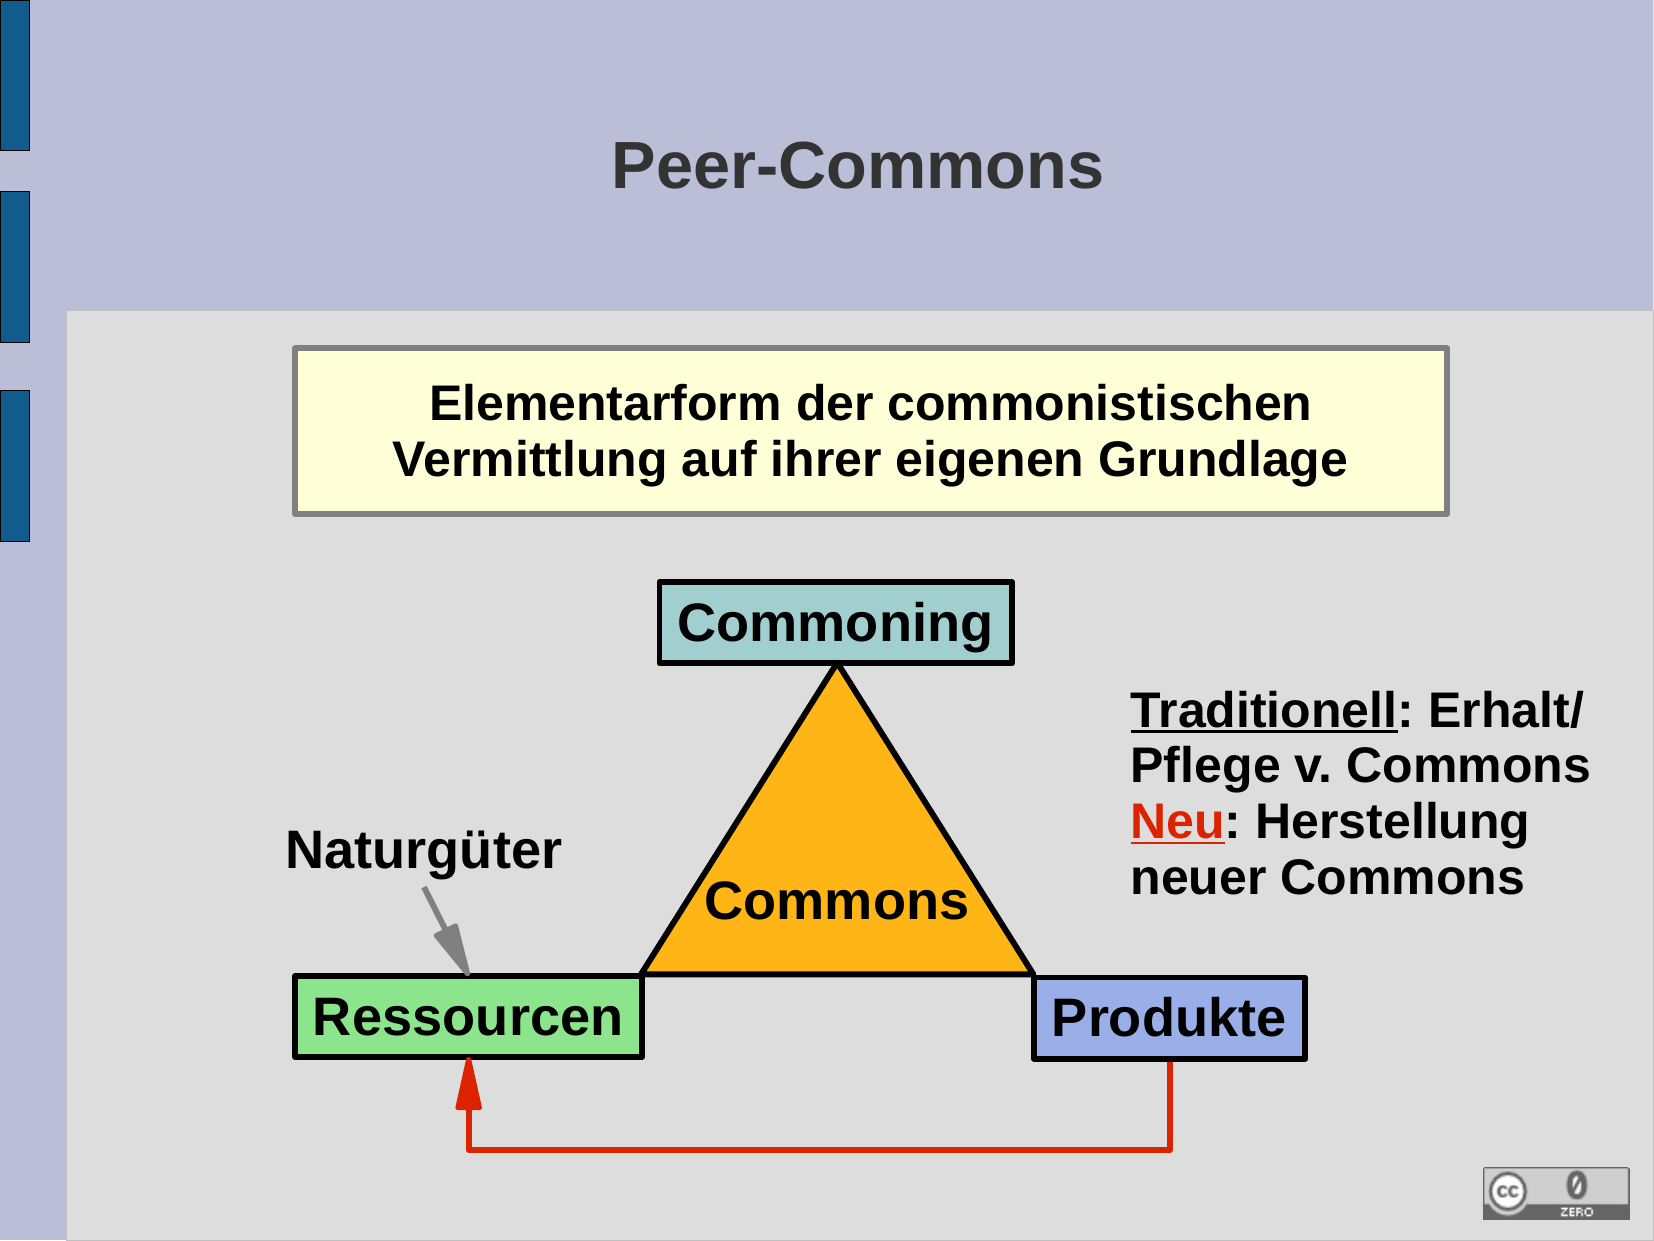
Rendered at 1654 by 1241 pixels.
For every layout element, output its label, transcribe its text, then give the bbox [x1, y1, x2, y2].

text_box Produkte [1034, 977, 1306, 1059]
text_box Elementarform der commonistischen Vermittlung auf ihrer eigenen Grundlage [295, 348, 1447, 514]
title Peer-Commons [121, 61, 1595, 269]
text_box Traditionell: Erhalt/ Pflege v. Commons Neu: Herstellung neuer Commons [1116, 674, 1607, 913]
text_box Commoning [659, 582, 1013, 664]
picture [1483, 1167, 1630, 1220]
text_box Naturgüter [270, 811, 578, 888]
text_box Ressourcen [295, 975, 643, 1058]
text_box Commons [640, 666, 1034, 975]
